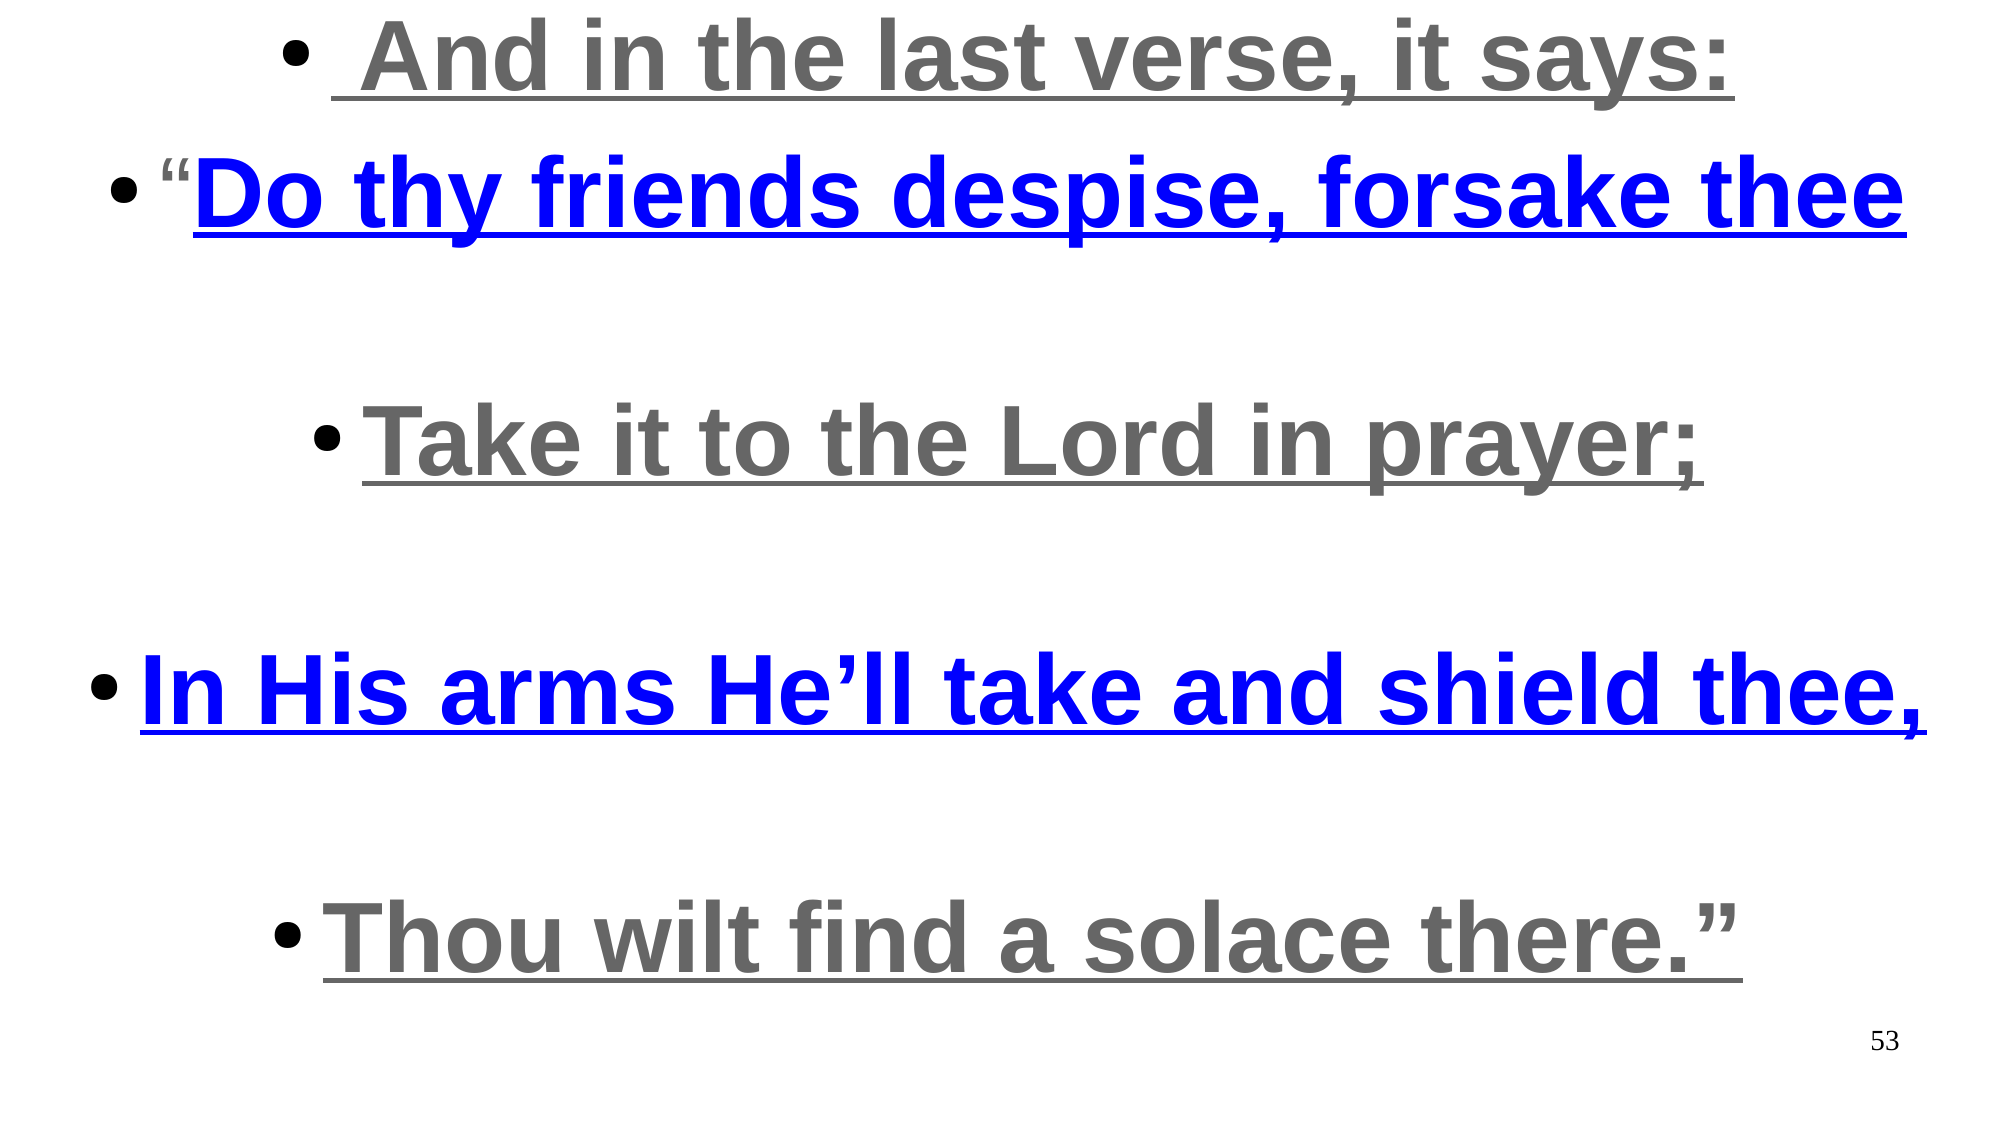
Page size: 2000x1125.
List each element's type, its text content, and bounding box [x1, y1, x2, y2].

list And in the last verse, it says: “Do thy friends despise, forsake thee Take it to the Lord in prayer; In His arms He’ll take and shield thee, Thou wilt find a solace there.” [0, 0, 1996, 1123]
